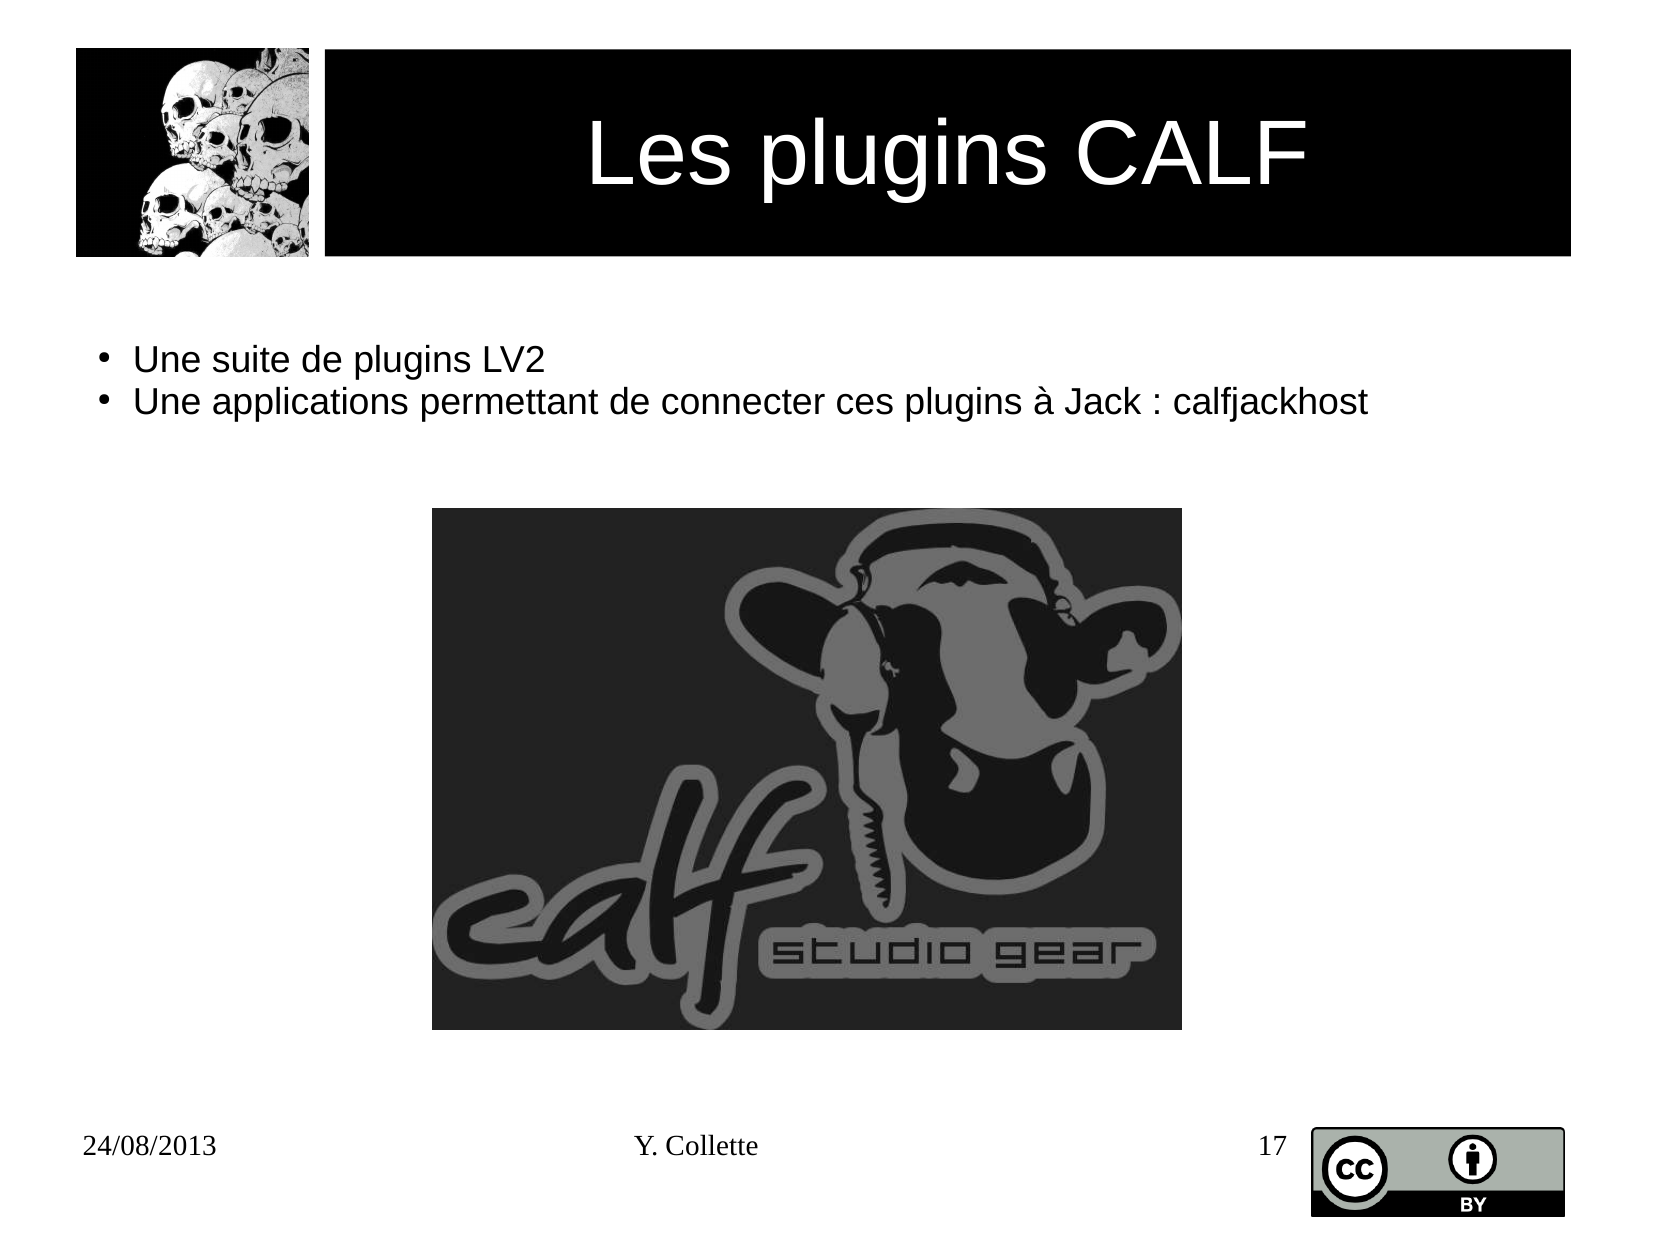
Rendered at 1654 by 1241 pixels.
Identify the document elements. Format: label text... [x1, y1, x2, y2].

text_box Une suite de plugins LV2 Une applications permettant de connecter ces plugins à Jack : calfjackhost [82, 330, 1571, 430]
picture [76, 48, 309, 257]
picture [1311, 1127, 1565, 1217]
picture [432, 508, 1182, 1030]
title Les plugins CALF [324, 49, 1571, 257]
